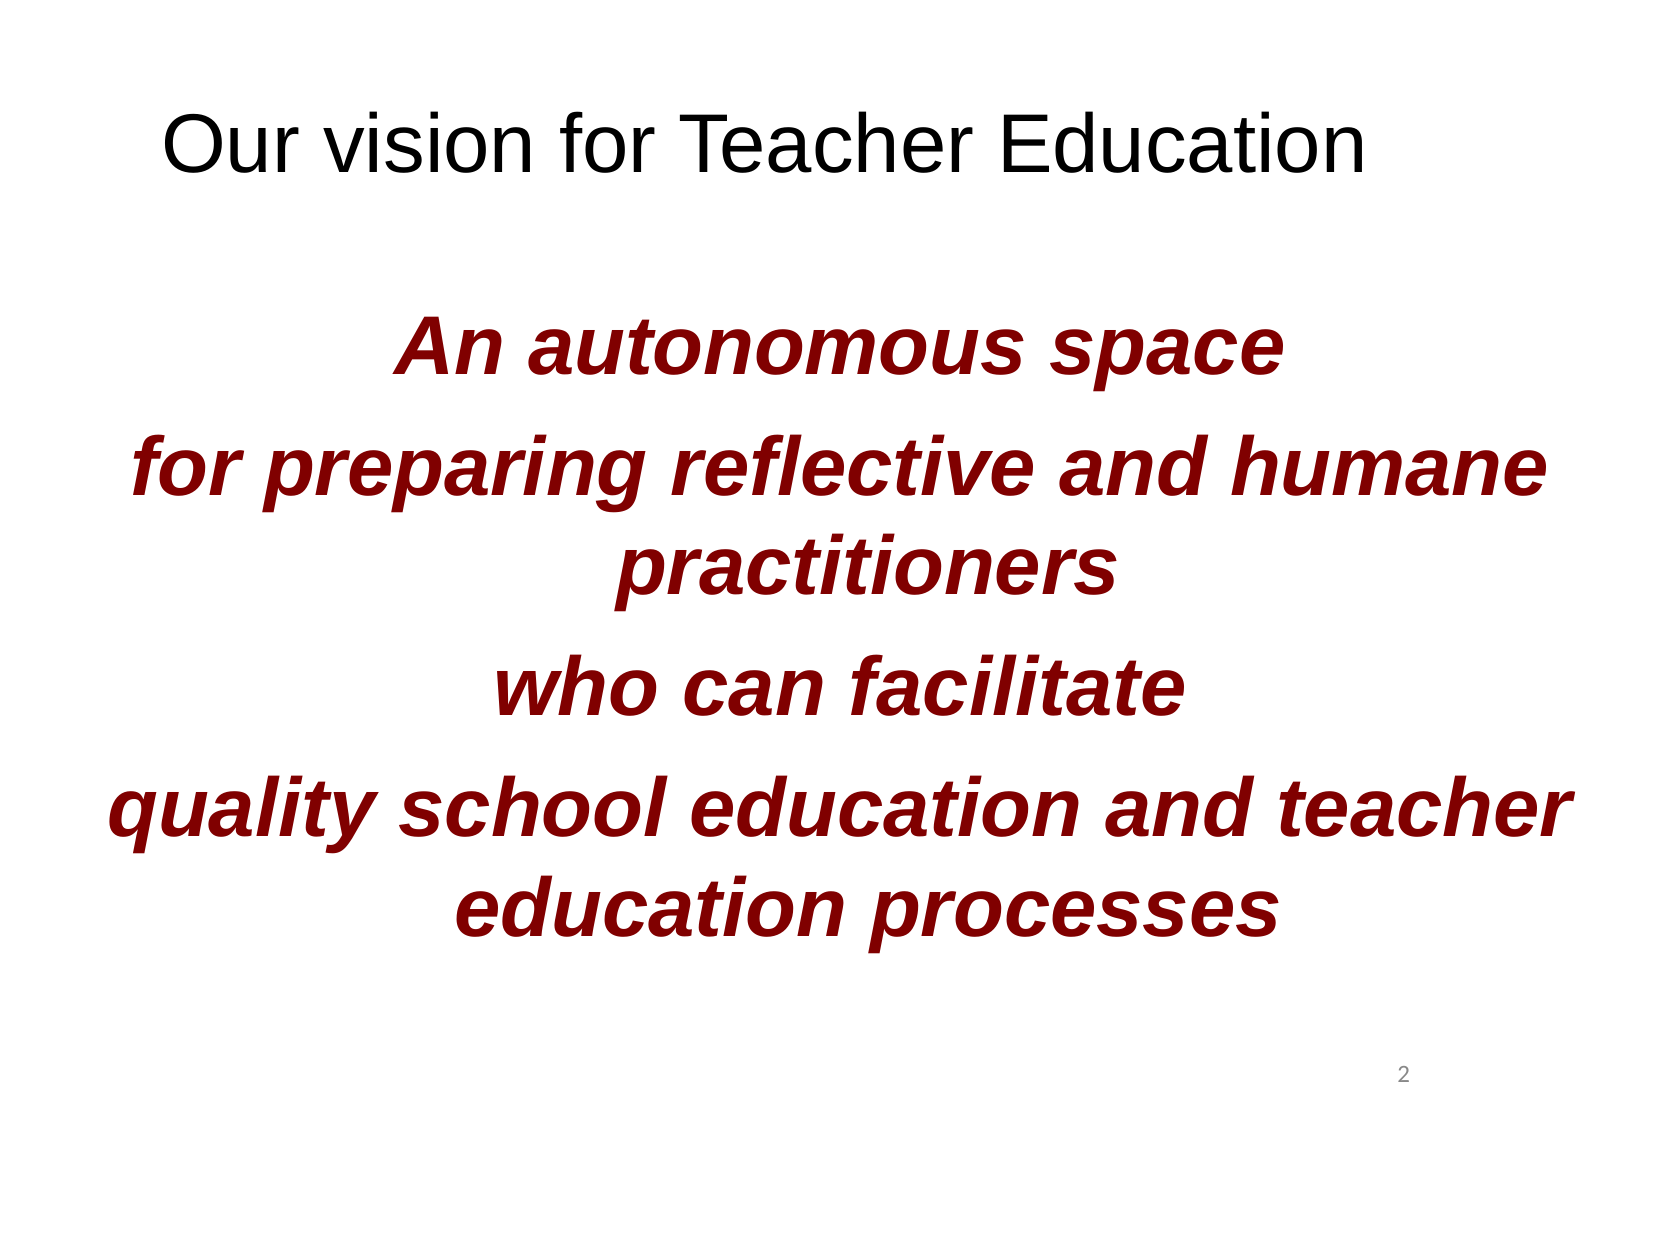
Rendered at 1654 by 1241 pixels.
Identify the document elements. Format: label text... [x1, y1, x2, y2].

list An autonomous space for preparing reflective and humane practitioners who can facilitate quality school education and teacher education processes [62, 283, 1619, 1086]
text_box <number> [1074, 1042, 1426, 1103]
title Our vision for Teacher Education [75, 45, 1426, 233]
